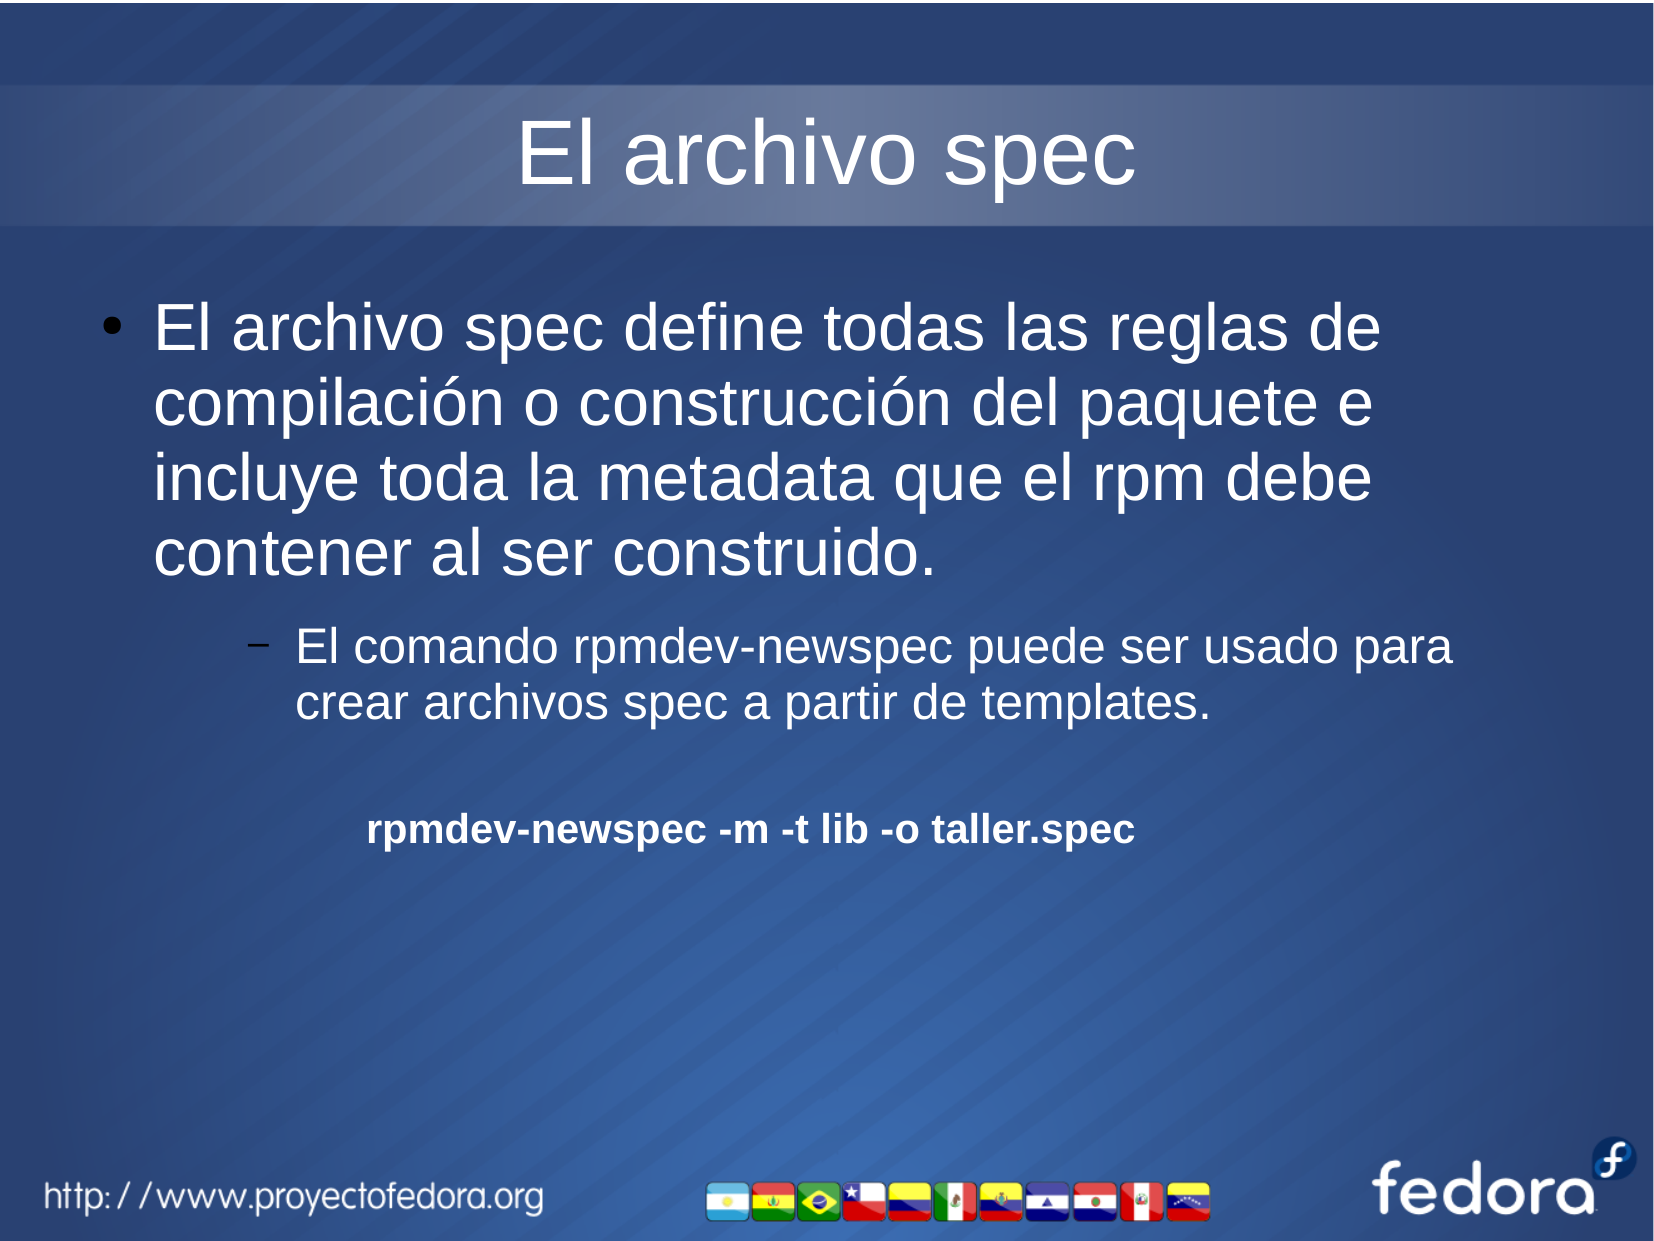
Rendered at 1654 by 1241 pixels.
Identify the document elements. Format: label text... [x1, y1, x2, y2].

picture [0, 3, 1654, 1241]
title El archivo spec [82, 56, 1571, 250]
list El archivo spec define todas las reglas de compilación o construcción del paquete e incluye toda la metadata que el rpm debe contener al ser construido. El comando rpmdev-newspec puede ser usado para crear archivos spec a partir de templates. rpmdev-newspec -m -t lib -o taller.spec [82, 290, 1571, 1094]
